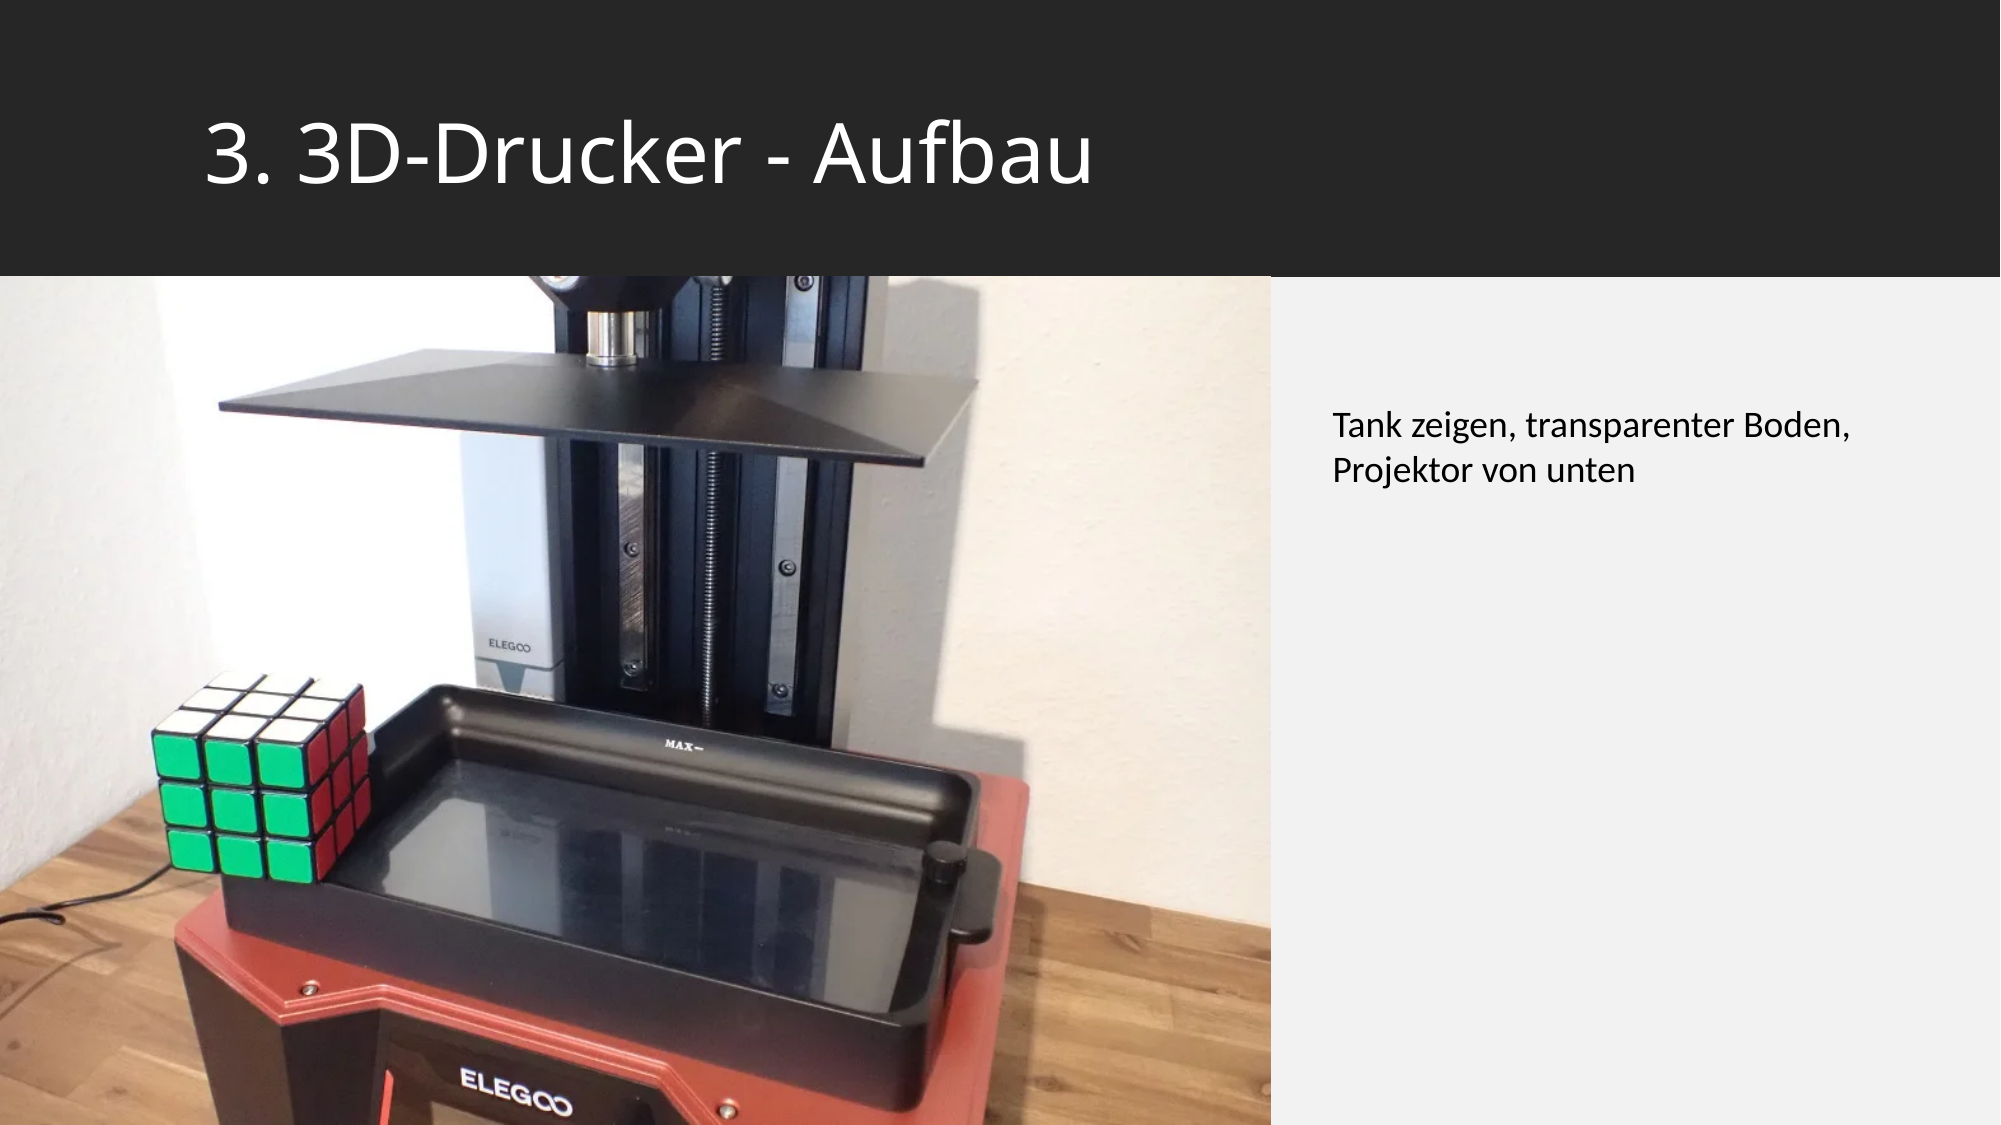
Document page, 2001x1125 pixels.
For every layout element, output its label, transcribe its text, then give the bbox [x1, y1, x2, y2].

title 3. 3D-Drucker - Aufbau [189, 104, 1812, 253]
text_box [0, 0, 2000, 1125]
picture [0, 276, 1271, 1125]
text_box Tank zeigen, transparenter Boden, Projektor von unten [1317, 392, 1907, 497]
